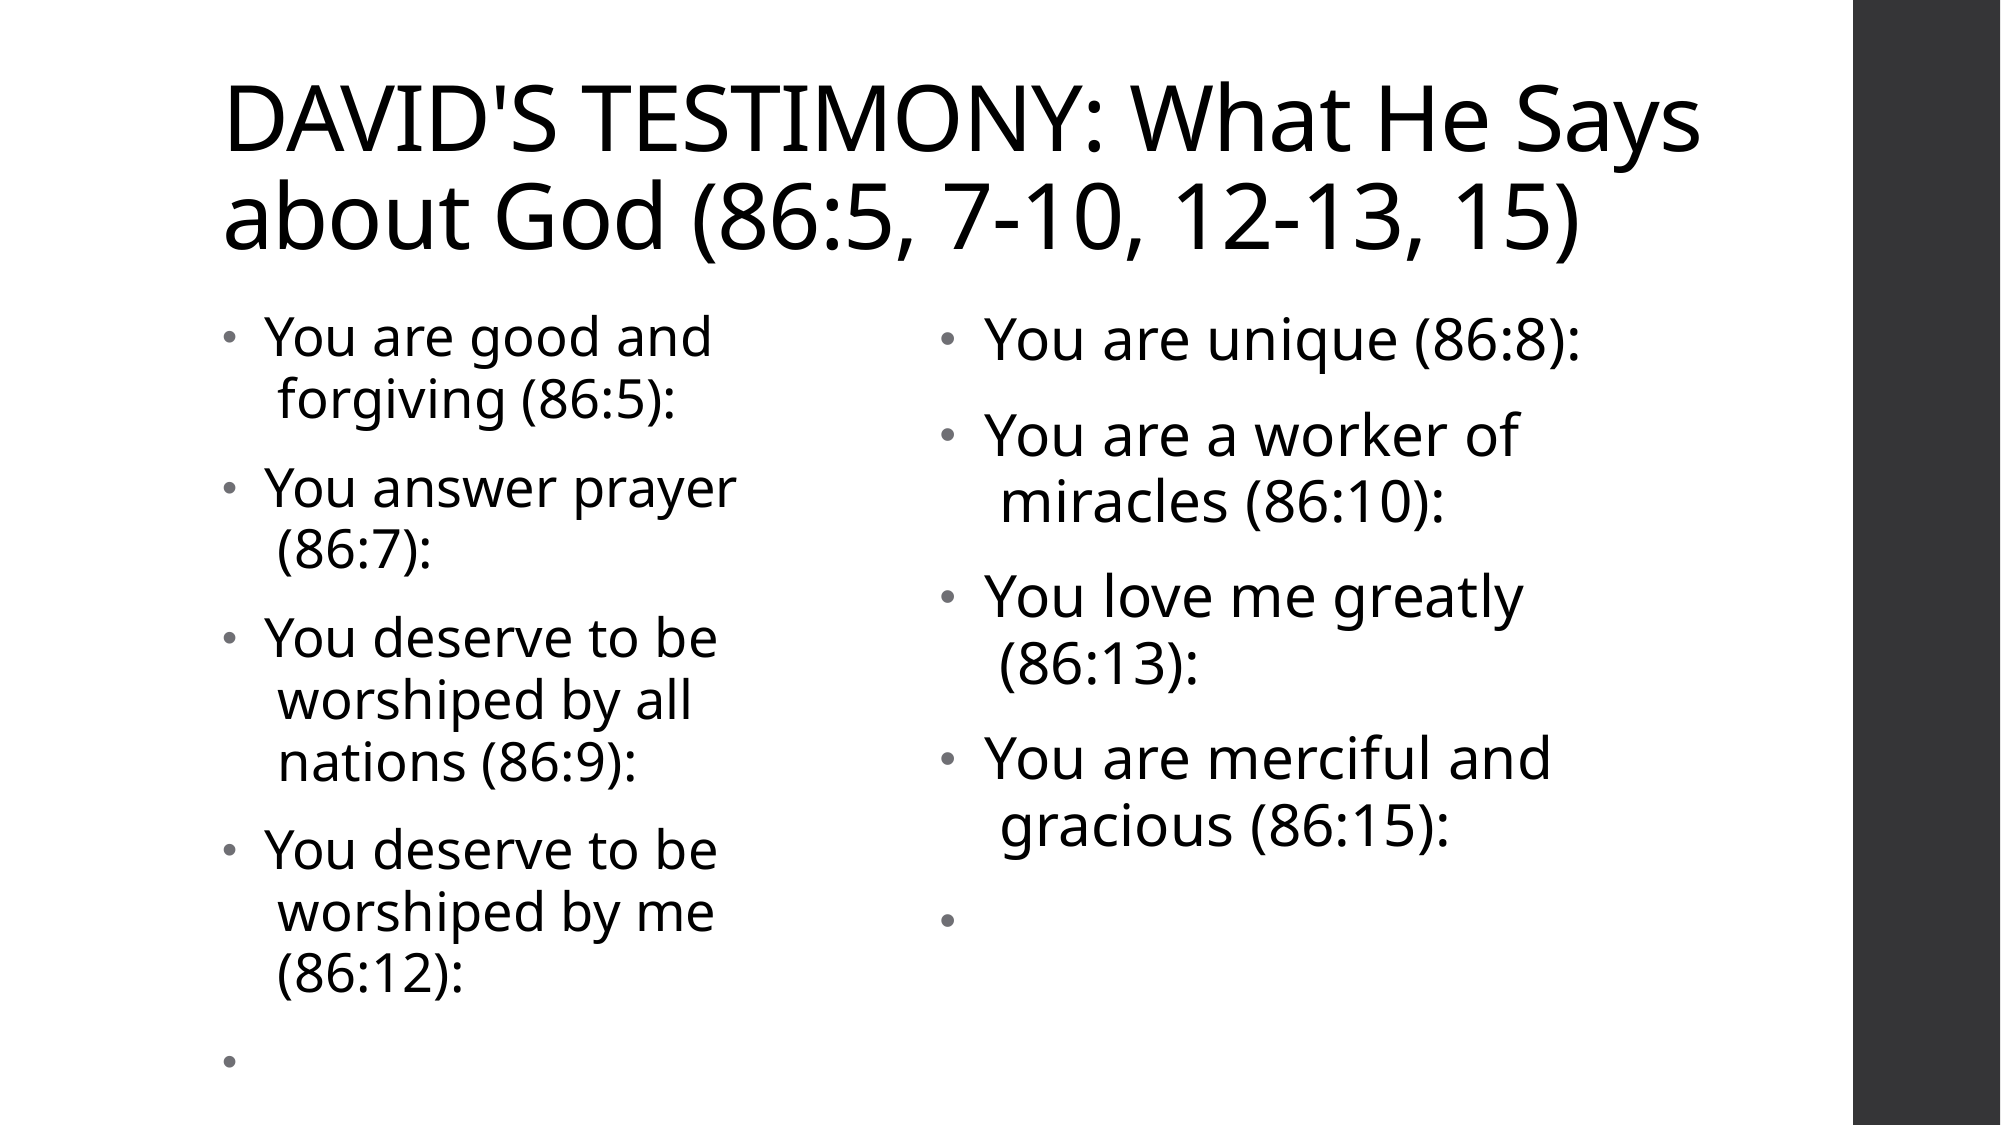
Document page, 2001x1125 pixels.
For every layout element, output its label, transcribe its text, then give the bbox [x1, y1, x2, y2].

title DAVID'S TESTIMONY: What He Says about God (86:5, 7-10, 12-13, 15) [206, 60, 1797, 278]
list You are good and forgiving (86:5): You answer prayer (86:7): You deserve to be worshiped by all nations (86:9): You deserve to be worshiped by me (86:12): [207, 299, 900, 1014]
list You are unique (86:8): You are a worker of miracles (86:10): You love me greatly (86:13): You are merciful and gracious (86:15): [924, 299, 1617, 1014]
